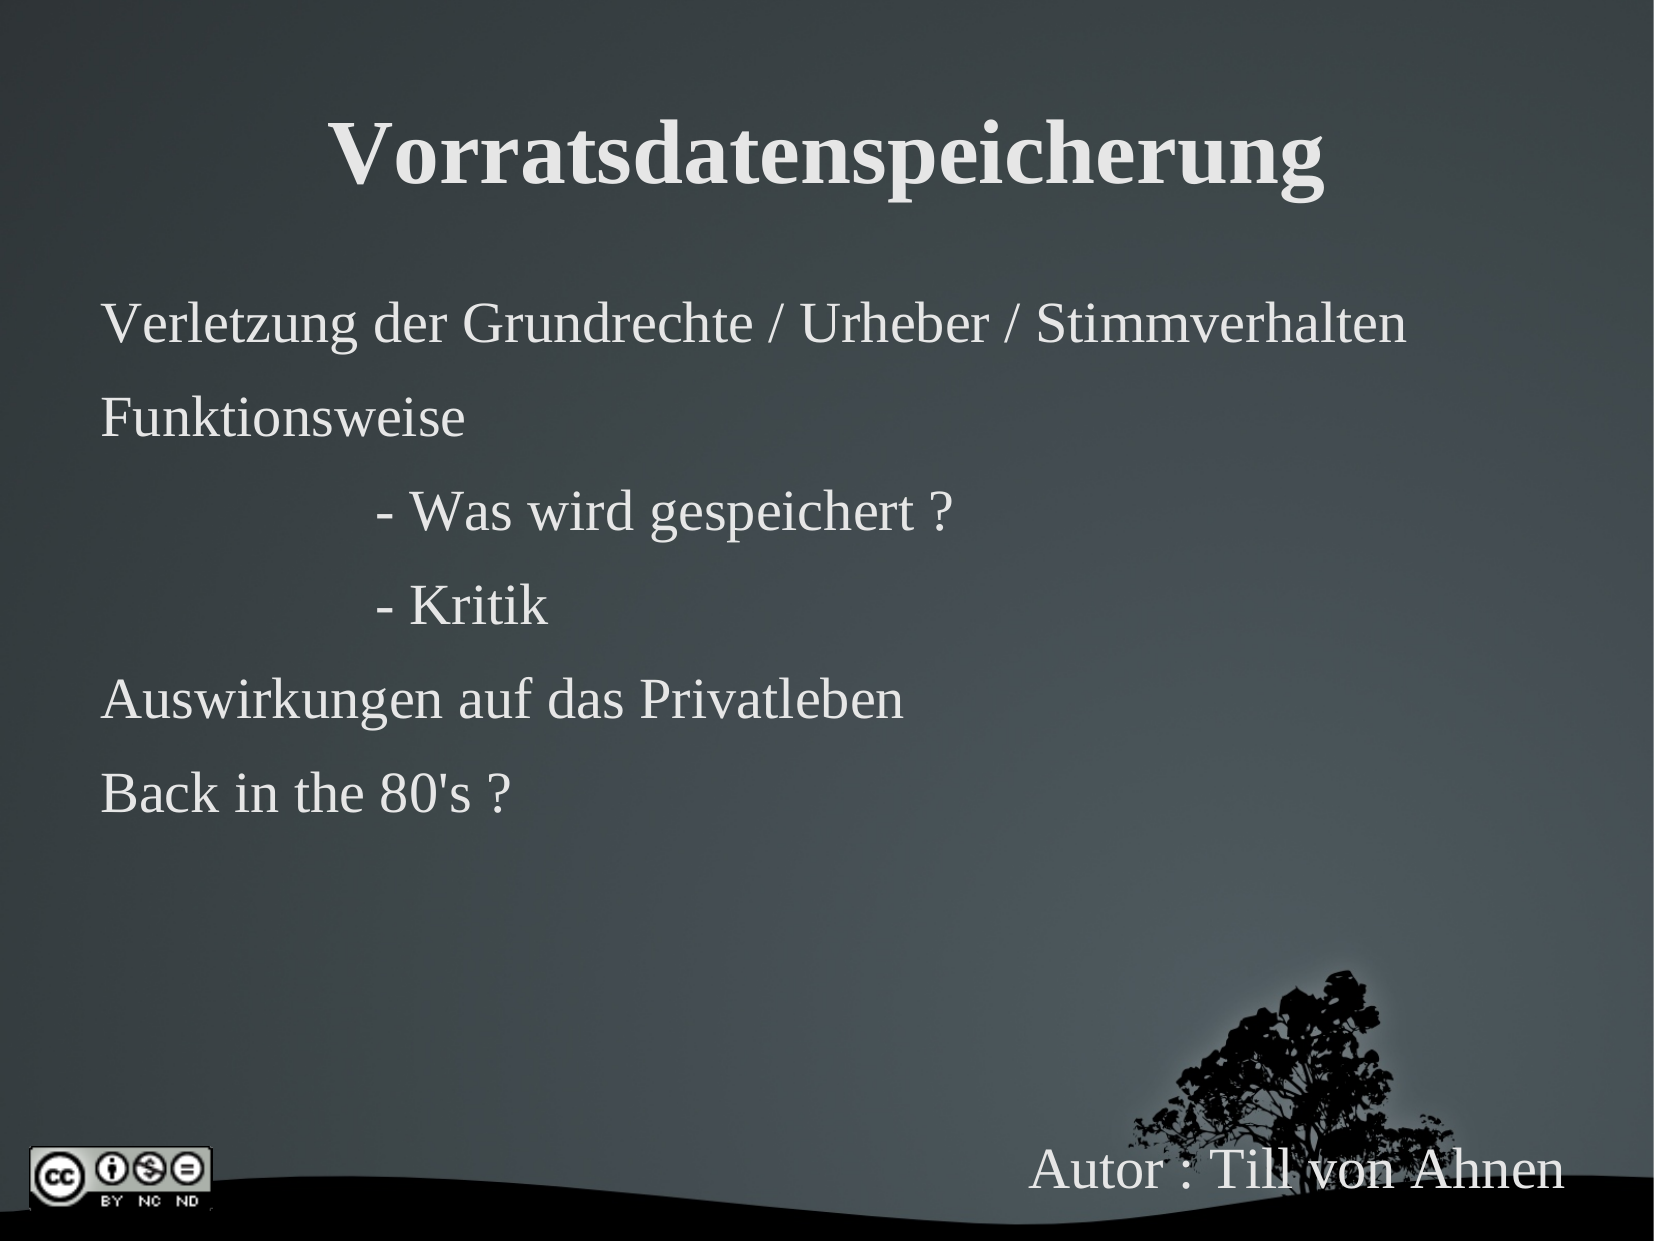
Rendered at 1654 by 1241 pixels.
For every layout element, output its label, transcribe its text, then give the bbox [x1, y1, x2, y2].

title Vorratsdatenspeicherung [82, 49, 1571, 257]
list Verletzung der Grundrechte / Urheber / Stimmverhalten Funktionsweise - Was wird gespeichert ? - Kritik Auswirkungen auf das Privatleben Back in the 80's ? Autor : Till von Ahnen [82, 290, 1571, 1241]
picture [0, 0, 1654, 1241]
